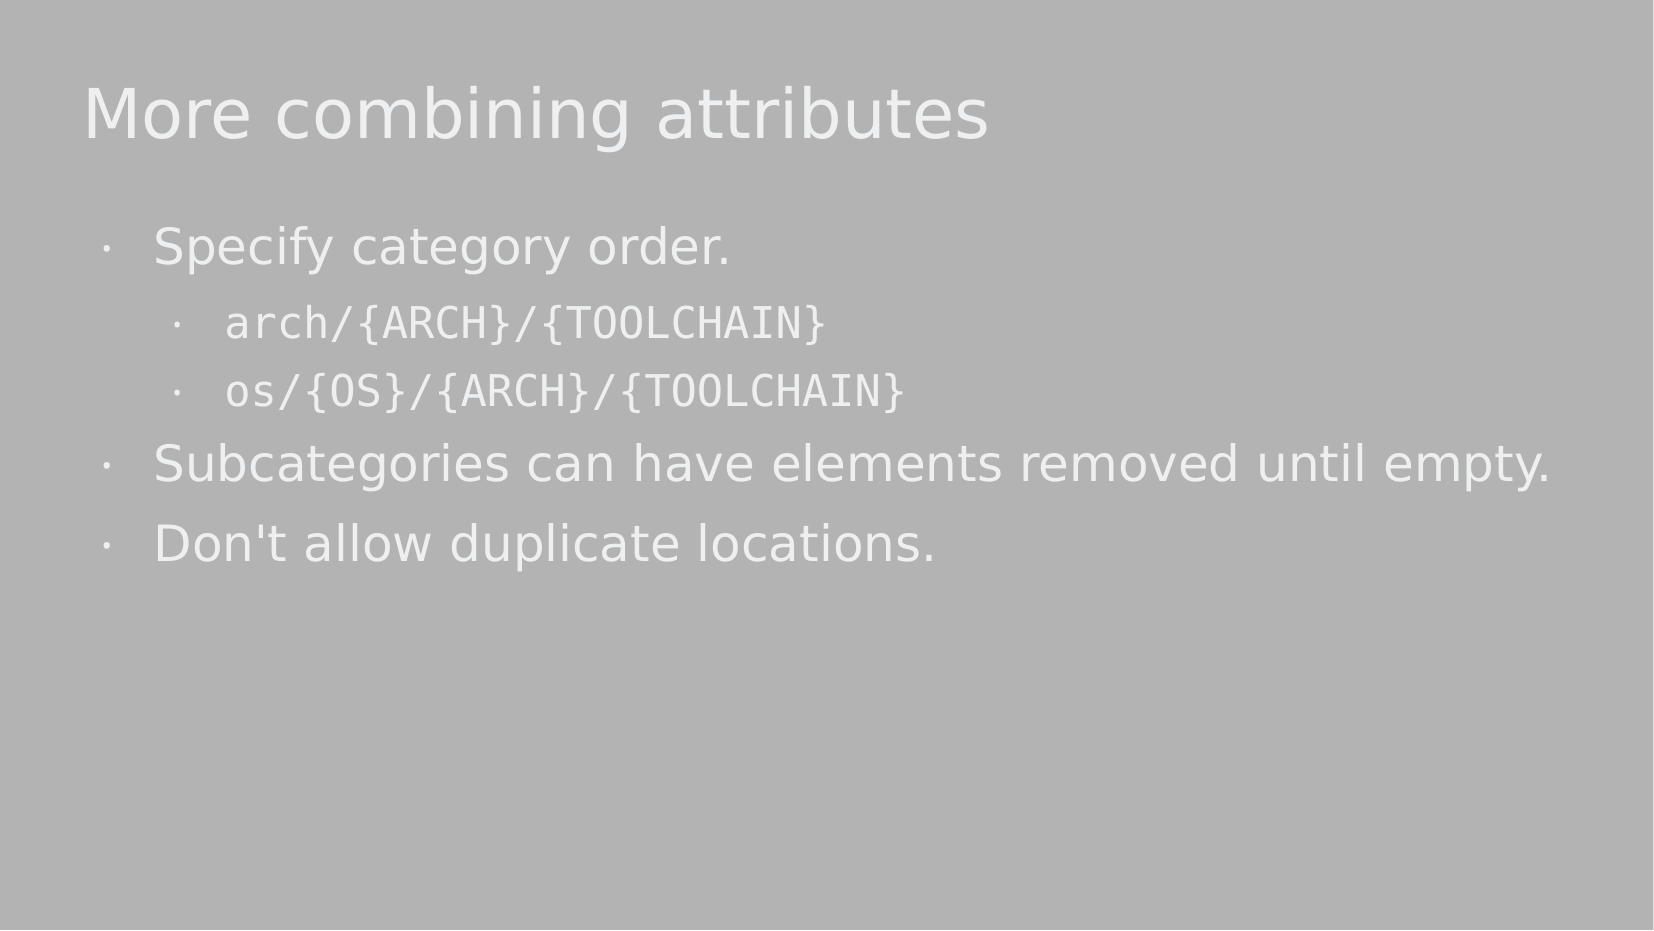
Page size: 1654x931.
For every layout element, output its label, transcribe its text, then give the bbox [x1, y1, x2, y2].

title More combining attributes [82, 37, 1571, 193]
list Specify category order. arch/{ARCH}/{TOOLCHAIN} os/{OS}/{ARCH}/{TOOLCHAIN} Subcategories can have elements removed until empty. Don't allow duplicate locations. [82, 217, 1571, 758]
